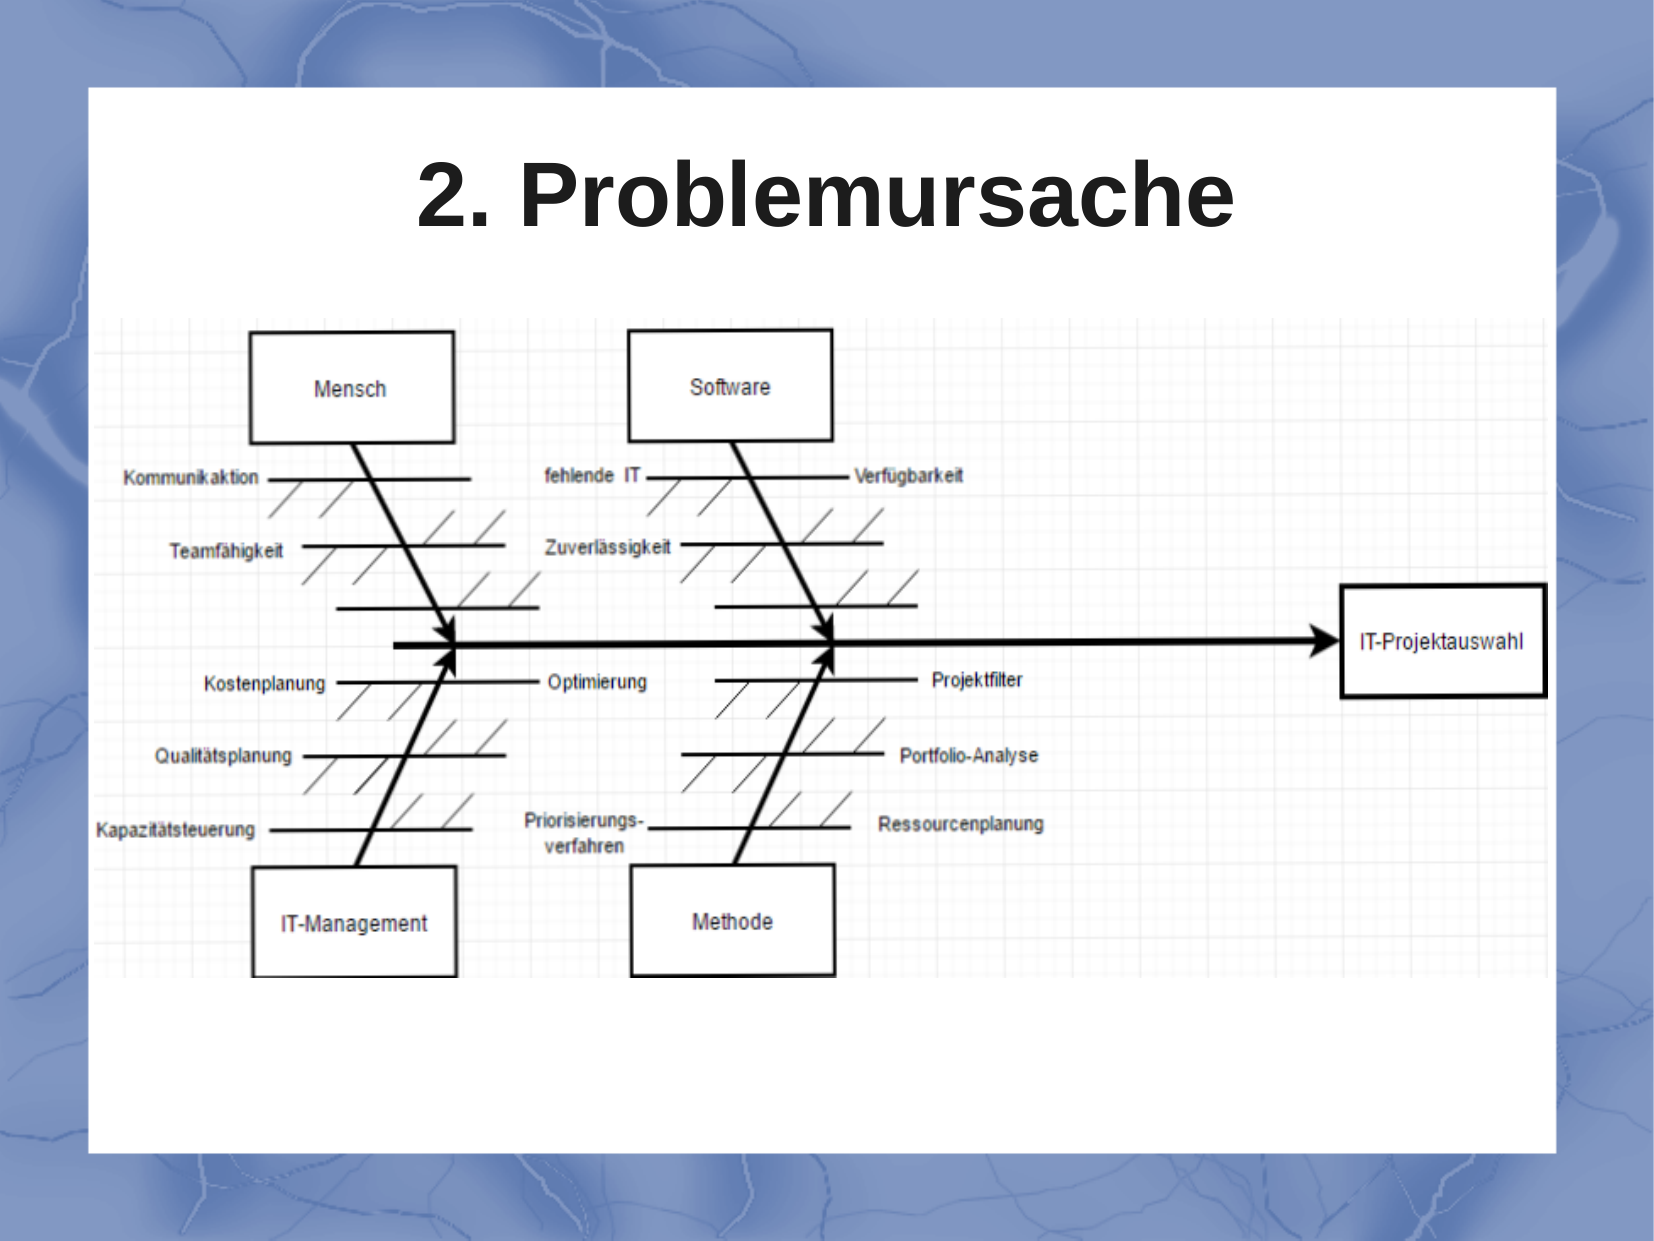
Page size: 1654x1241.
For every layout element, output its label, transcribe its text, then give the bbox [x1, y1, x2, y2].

title 2. Problemursache [118, 90, 1536, 298]
picture [0, 0, 1654, 1241]
